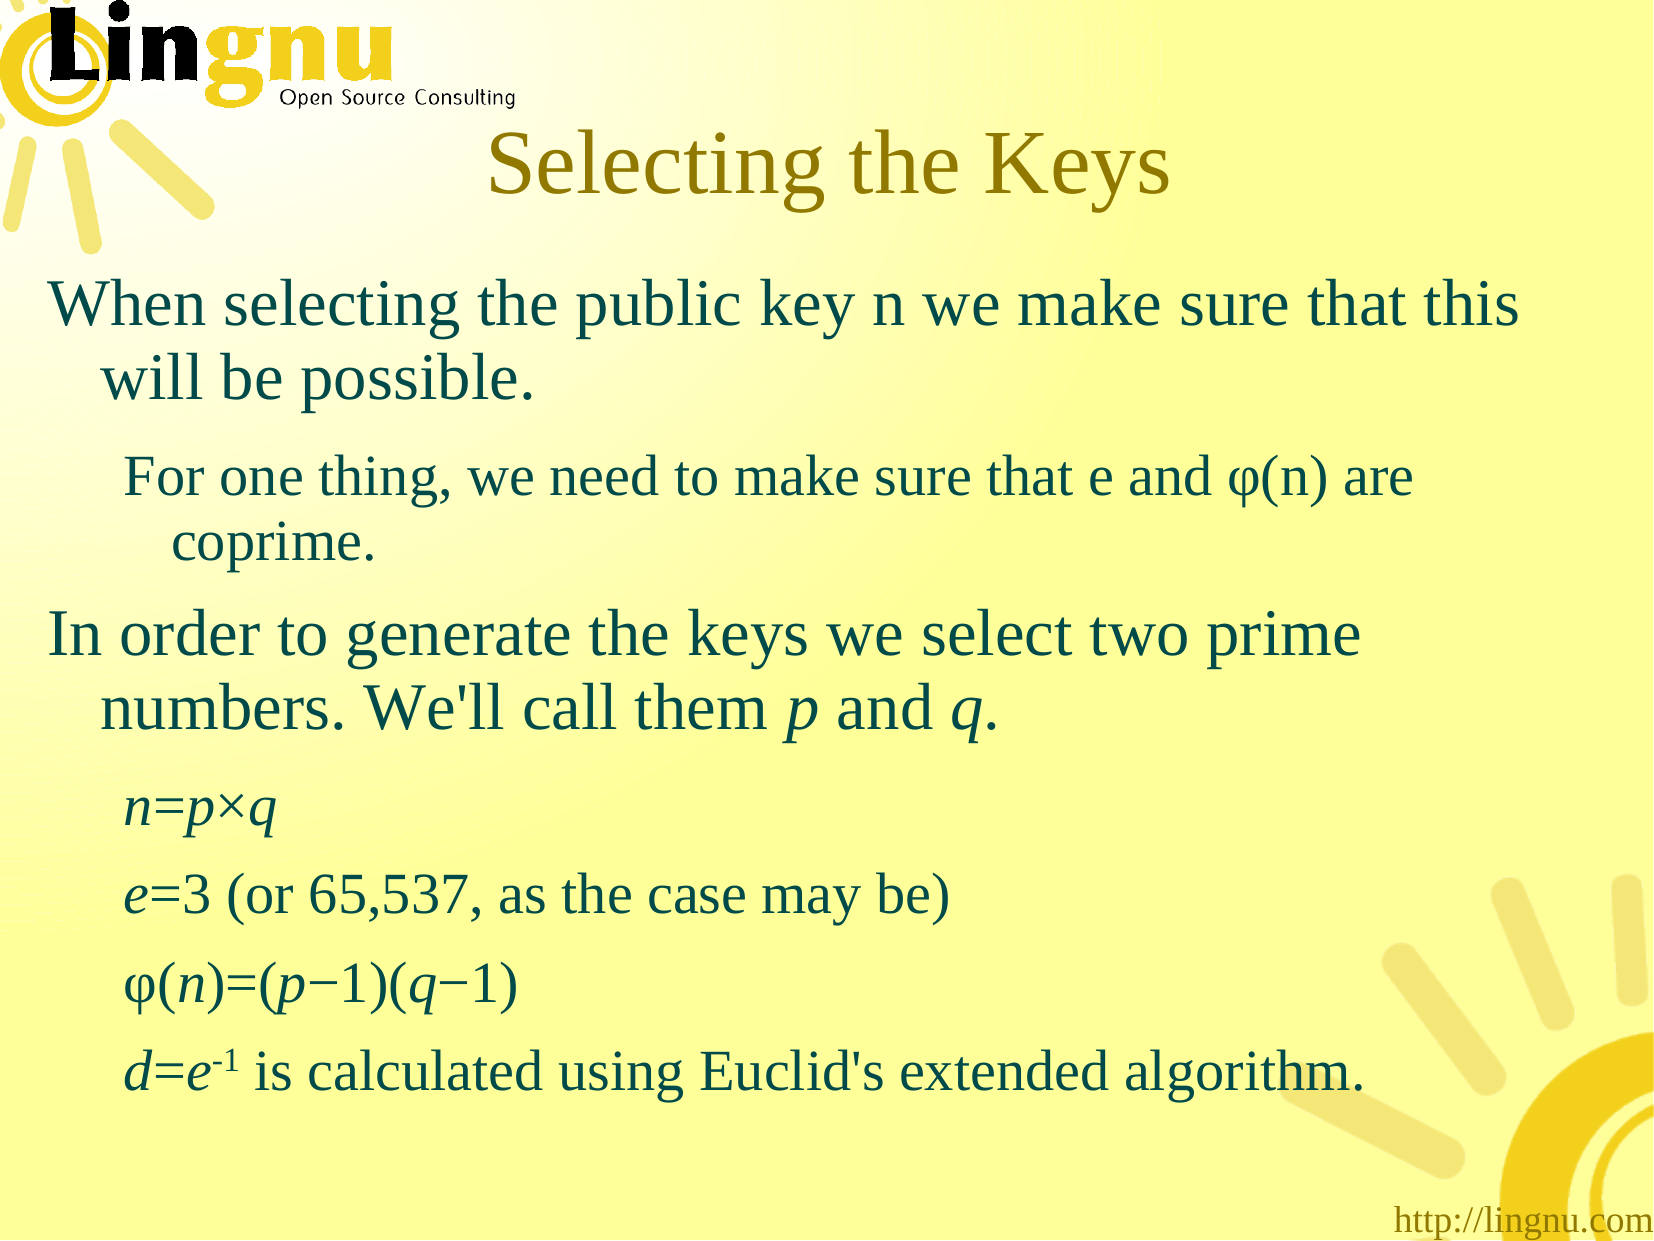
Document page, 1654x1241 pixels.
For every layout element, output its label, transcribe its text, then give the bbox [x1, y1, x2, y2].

picture [0, 0, 516, 256]
picture [1256, 871, 1654, 1241]
title Selecting the Keys [123, 58, 1536, 265]
list When selecting the public key n we make sure that this will be possible. For one thing, we need to make sure that e and φ(n) are coprime. In order to generate the keys we select two prime numbers. We'll call them p and q. n=p×q e=3 (or 65,537, as the case may be) φ(n)=(p−1)(q−1) d=e-1 is calculated using Euclid's extended algorithm. [29, 265, 1625, 1127]
